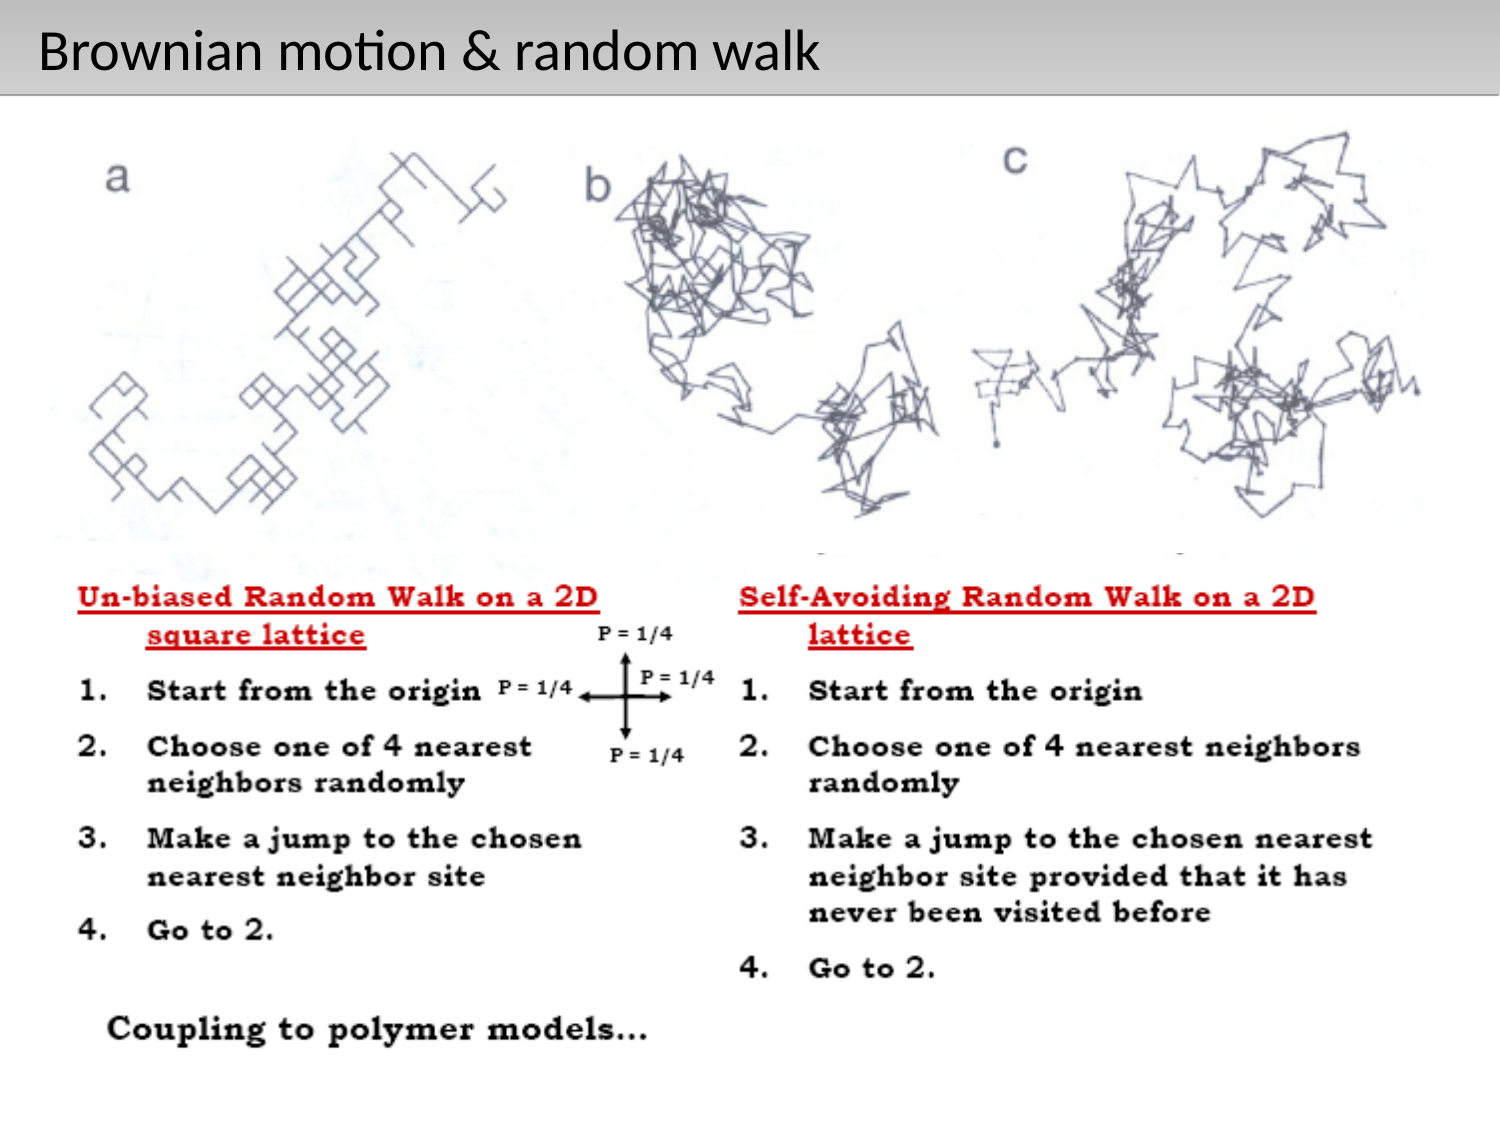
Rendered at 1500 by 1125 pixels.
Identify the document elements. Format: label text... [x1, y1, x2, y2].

title Brownian motion & random walk [23, 0, 1477, 94]
picture [24, 553, 1483, 1125]
picture [24, 99, 1476, 541]
